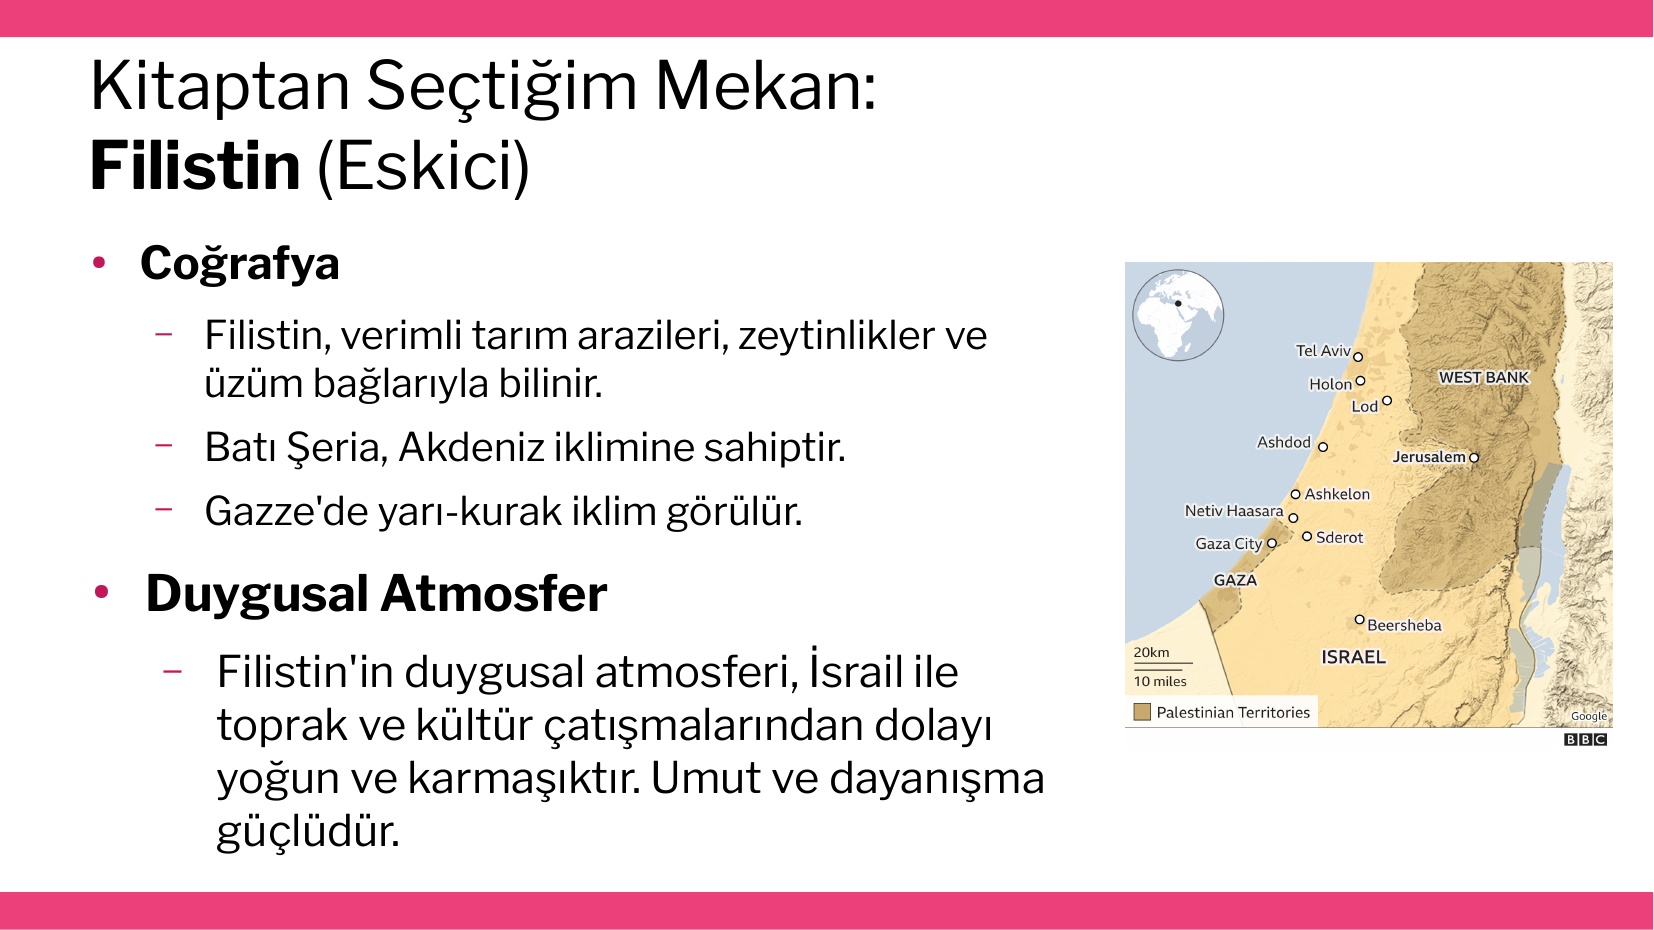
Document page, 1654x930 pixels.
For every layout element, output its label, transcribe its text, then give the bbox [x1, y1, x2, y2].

list Duygusal Atmosfer Filistin'in duygusal atmosferi, İsrail ile toprak ve kültür çatışmalarından dolayı yoğun ve karmaşıktır. Umut ve dayanışma güçlüdür. [75, 563, 1088, 863]
picture [1125, 262, 1613, 751]
title Kitaptan Seçtiğim Mekan: Filistin (Eskici) [88, 44, 1565, 207]
list Coğrafya Filistin, verimli tarım arazileri, zeytinlikler ve üzüm bağlarıyla bilinir. Batı Şeria, Akdeniz iklimine sahiptir. Gazze'de yarı-kurak iklim görülür. [75, 236, 1088, 536]
